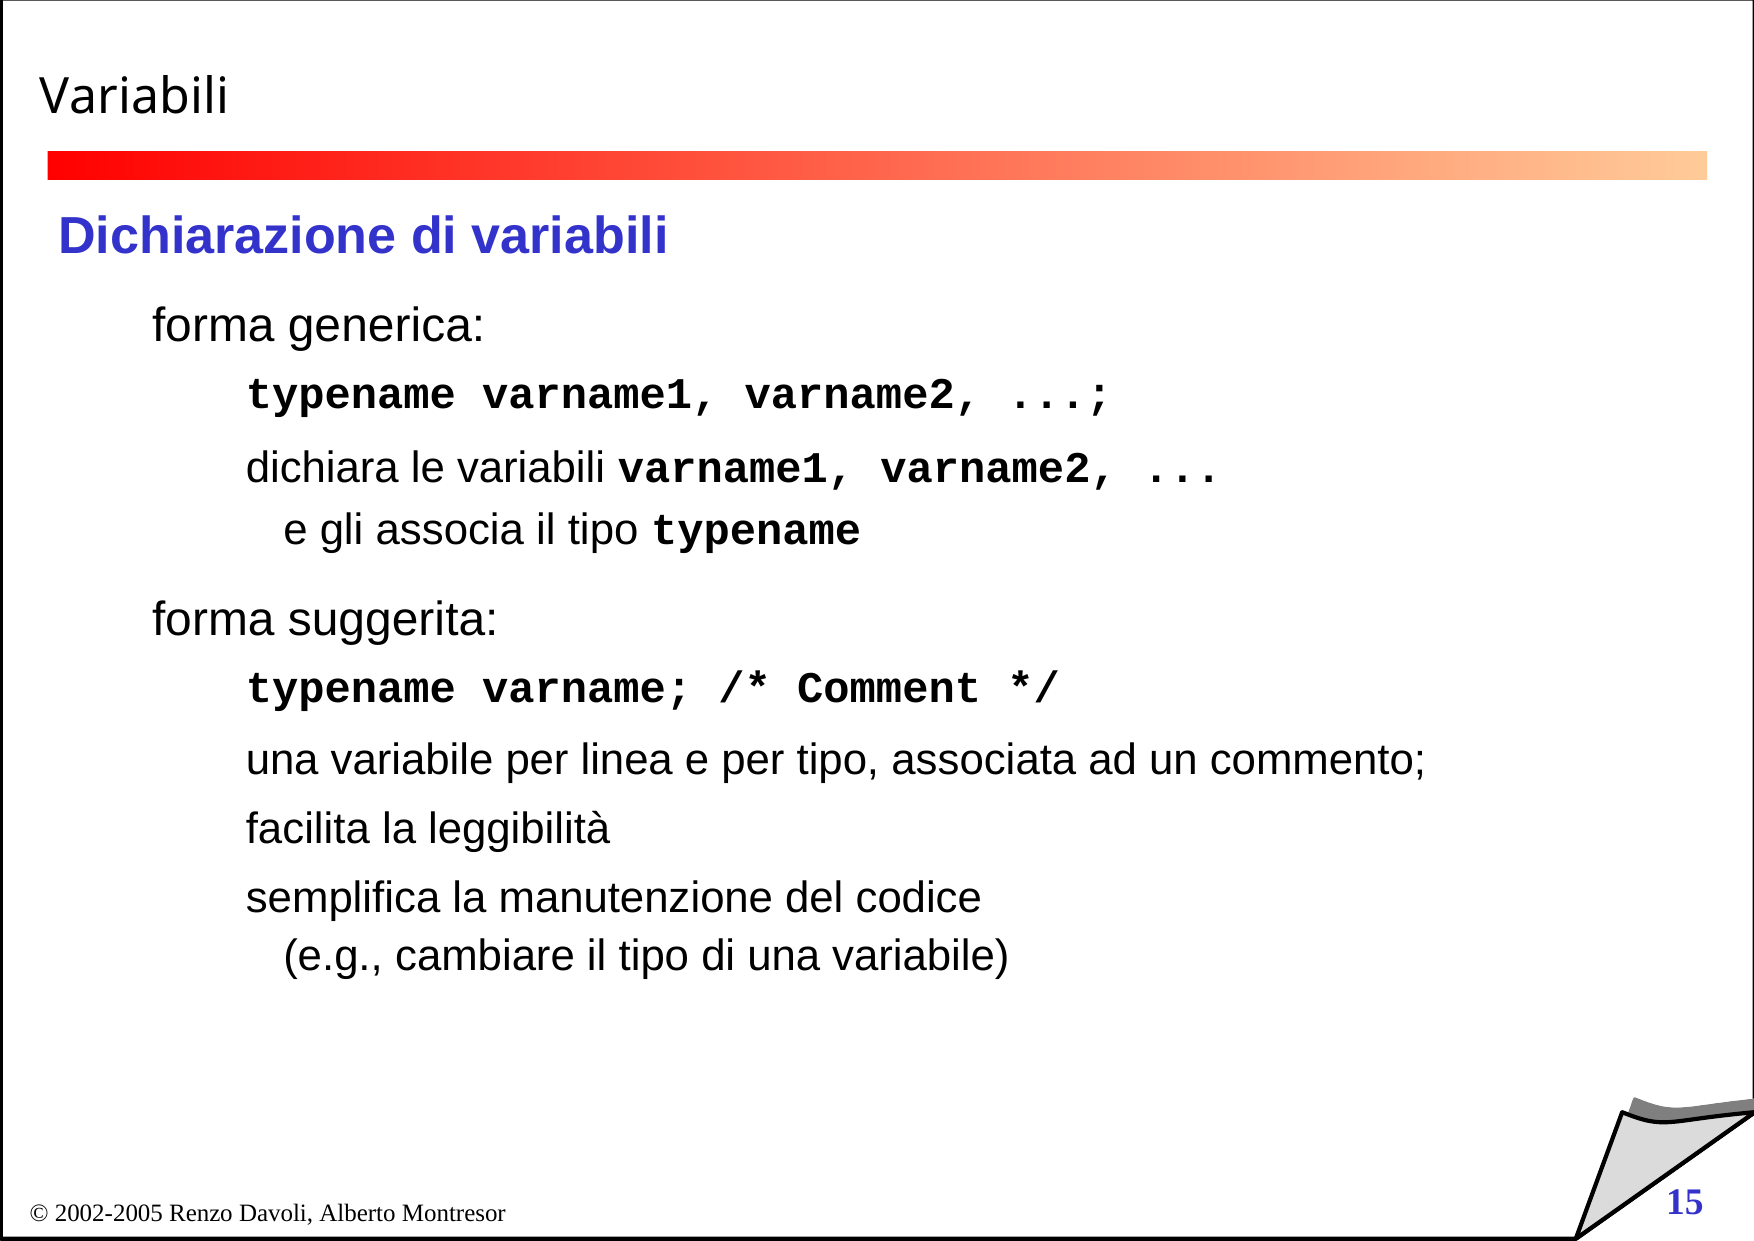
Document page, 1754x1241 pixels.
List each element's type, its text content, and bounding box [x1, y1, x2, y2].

list Dichiarazione di variabili forma generica: typename varname1, varname2, ...; dichiara le variabili varname1, varname2, ... e gli associa il tipo typename forma suggerita: typename varname; /* Comment */ una variabile per linea e per tipo, associata ad un commento; facilita la leggibilità semplifica la manutenzione del codice (e.g., cambiare il tipo di una variabile) [58, 206, 1696, 988]
text_box main [750, 151, 754, 179]
title Variabili [40, 49, 1714, 144]
